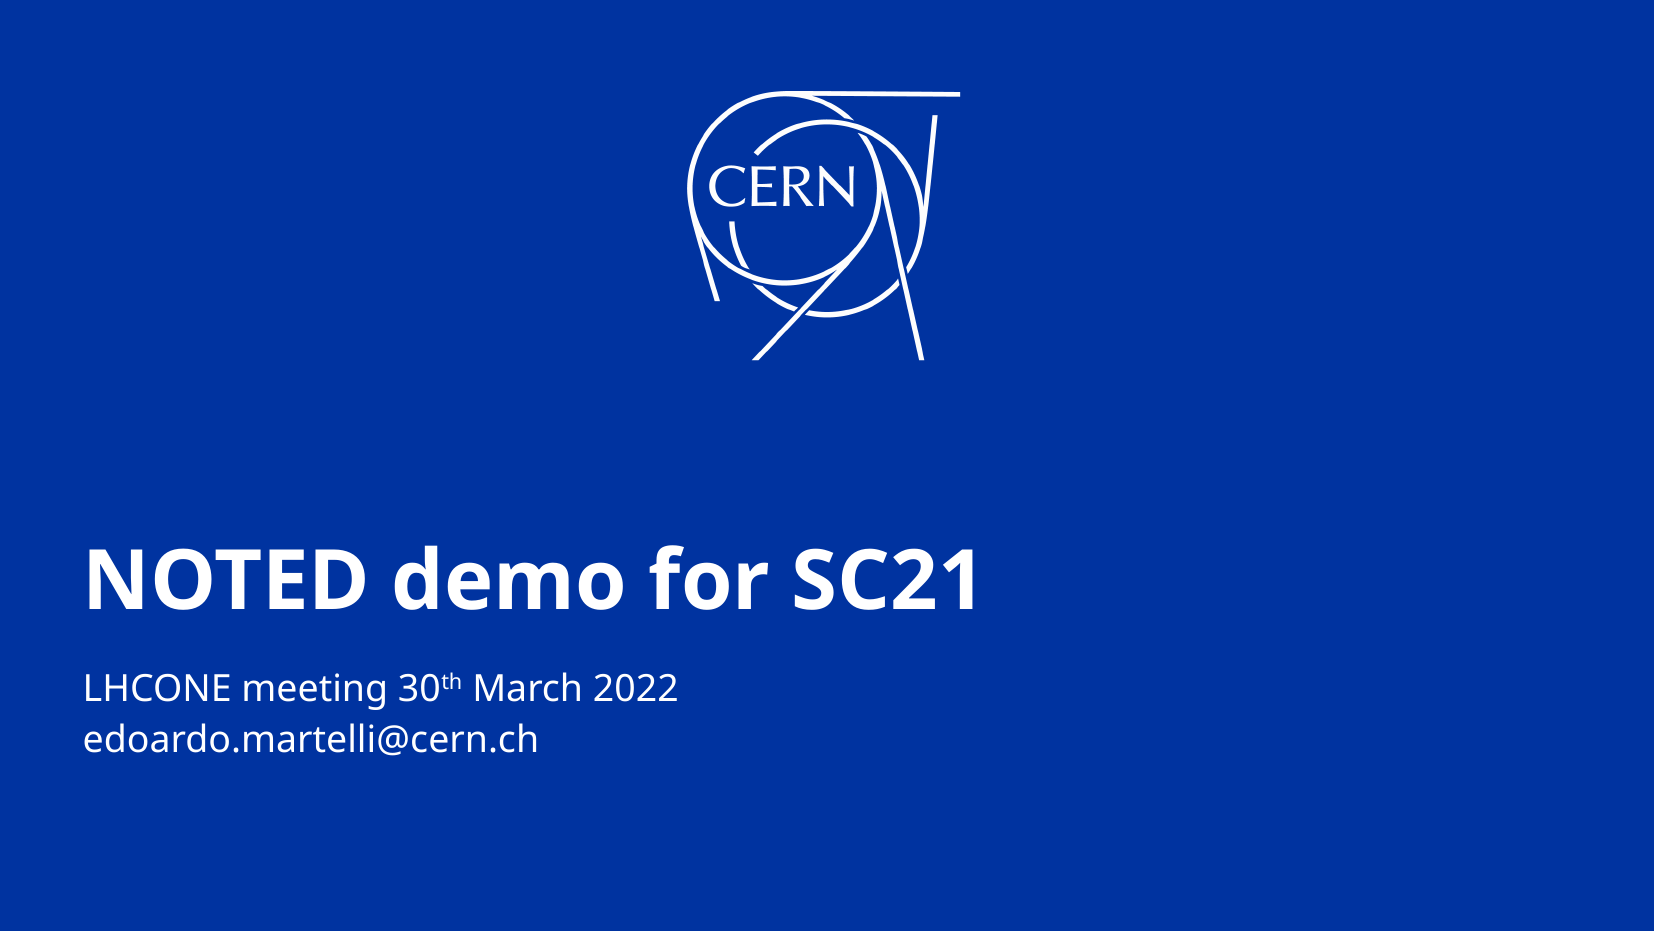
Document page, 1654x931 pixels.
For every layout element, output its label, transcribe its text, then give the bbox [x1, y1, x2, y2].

list LHCONE meeting 30th March 2022 edoardo.martelli@cern.ch [82, 661, 1571, 898]
picture [679, 82, 971, 372]
title NOTED demo for SC21 [82, 407, 1571, 618]
